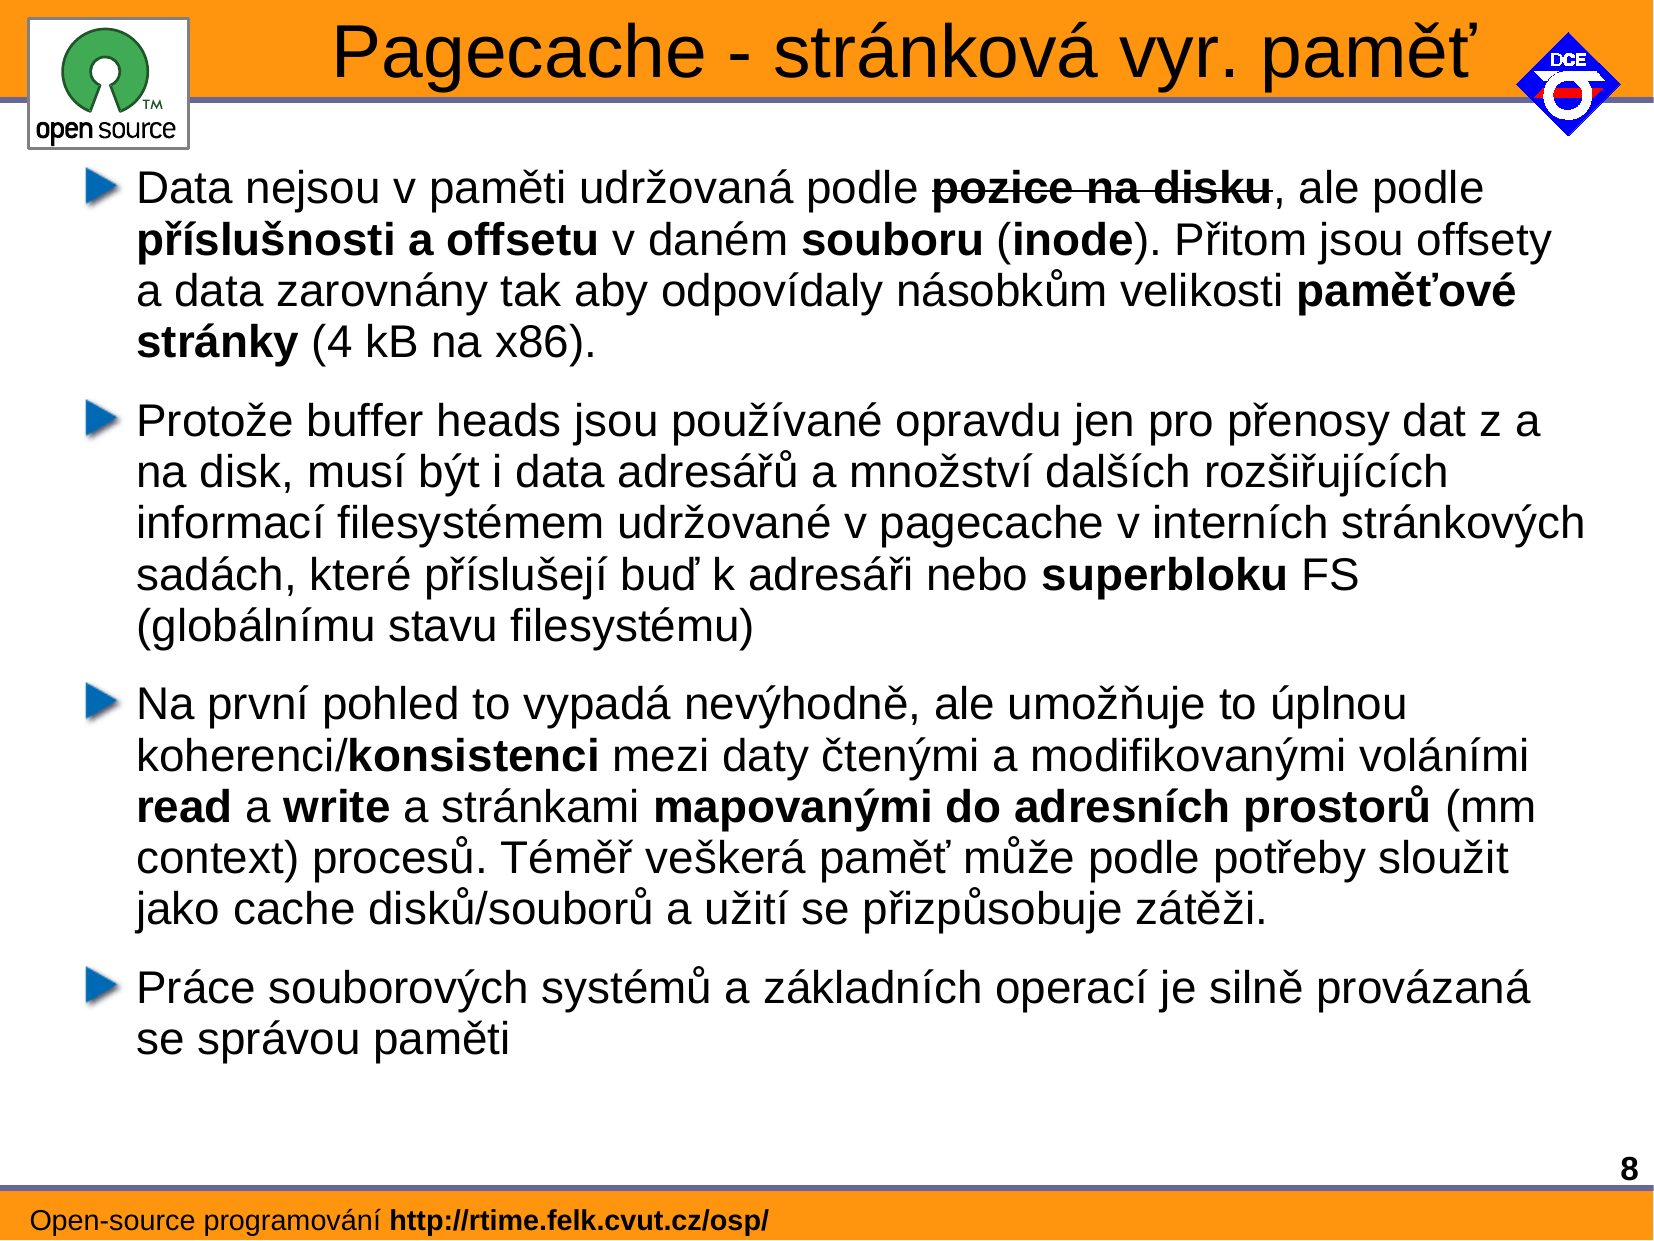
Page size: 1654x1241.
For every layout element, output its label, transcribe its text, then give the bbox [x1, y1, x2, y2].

list Data nejsou v paměti udržovaná podle pozice na disku, ale podle příslušnosti a offsetu v daném souboru (inode). Přitom jsou offsety a data zarovnány tak aby odpovídaly násobkům velikosti paměťové stránky (4 kB na x86). Protože buffer heads jsou používané opravdu jen pro přenosy dat z a na disk, musí být i data adresářů a množství dalších rozšiřujících informací filesystémem udržované v pagecache v interních stránkových sadách, které příslušejí buď k adresáři nebo superbloku FS (globálnímu stavu filesystému) Na první pohled to vypadá nevýhodně, ale umožňuje to úplnou koherenci/konsistenci mezi daty čtenými a modifikovanými voláními read a write a stránkami mapovanými do adresních prostorů (mm context) procesů. Téměř veškerá paměť může podle potřeby sloužit jako cache disků/souborů a užití se přizpůsobuje zátěži. Práce souborových systémů a základních operací je silně provázaná se správou paměti [65, 162, 1589, 1172]
title Pagecache - stránková vyr. paměť [178, 4, 1631, 98]
